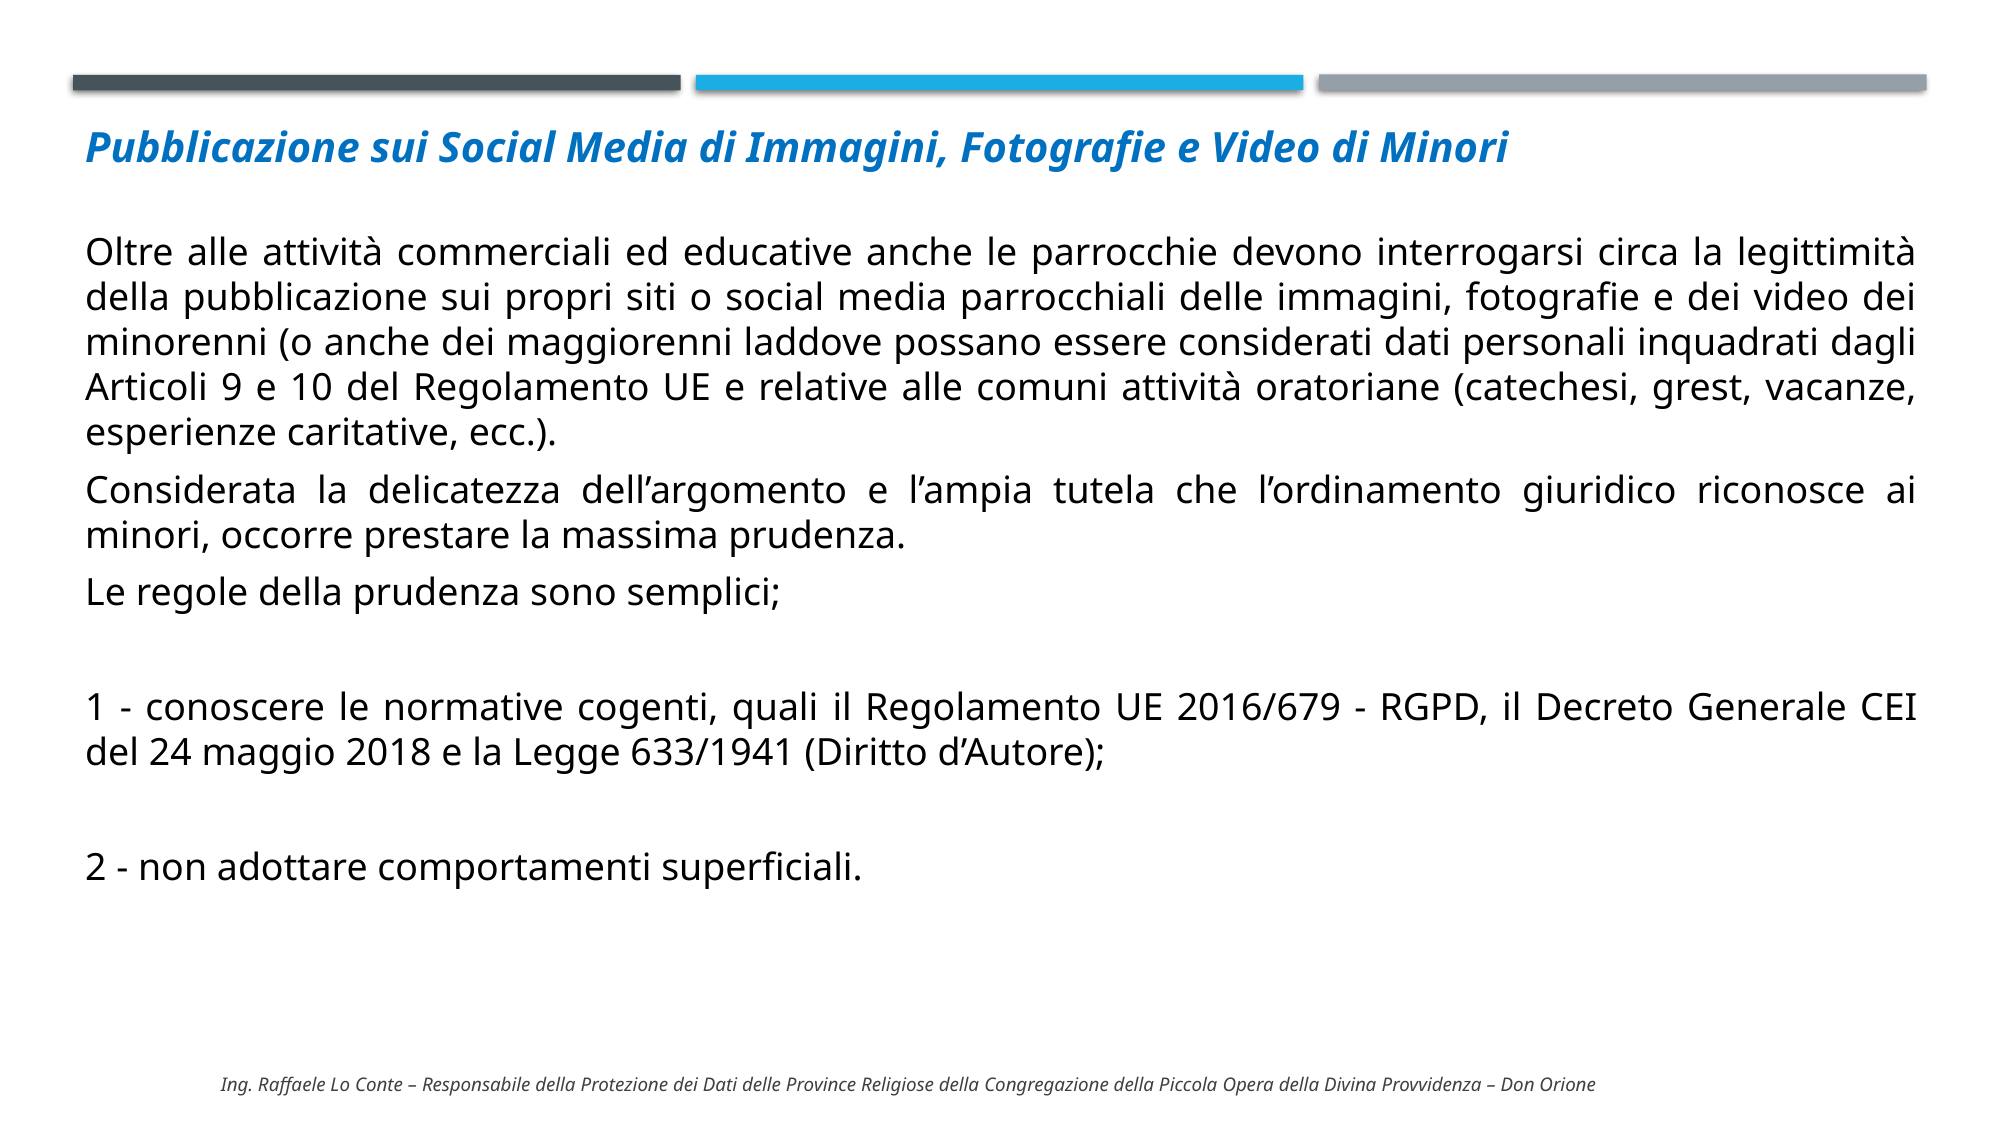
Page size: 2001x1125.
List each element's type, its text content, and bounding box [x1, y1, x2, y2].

slide_number Ing. Raffaele Lo Conte – Responsabile della Protezione dei Dati delle Province Religiose della Congregazione della Piccola Opera della Divina Provvidenza – Don Orione [100, 1053, 1715, 1114]
text_box Pubblicazione sui Social Media di Immagini, Fotografie e Video di Minori Oltre alle attività commerciali ed educative anche le parrocchie devono interrogarsi circa la legittimità della pubblicazione sui propri siti o social media parrocchiali delle immagini, fotografie e dei video dei minorenni (o anche dei maggiorenni laddove possano essere considerati dati personali inquadrati dagli Articoli 9 e 10 del Regolamento UE e relative alle comuni attività oratoriane (catechesi, grest, vacanze, esperienze caritative, ecc.). Considerata la delicatezza dell’argomento e l’ampia tutela che l’ordinamento giuridico riconosce ai minori, occorre prestare la massima prudenza. Le regole della prudenza sono semplici; 1 - conoscere le normative cogenti, quali il Regolamento UE 2016/679 - RGPD, il Decreto Generale CEI del 24 maggio 2018 e la Legge 633/1941 (Diritto d’Autore); 2 - non adottare comportamenti superficiali. [70, 113, 1934, 954]
